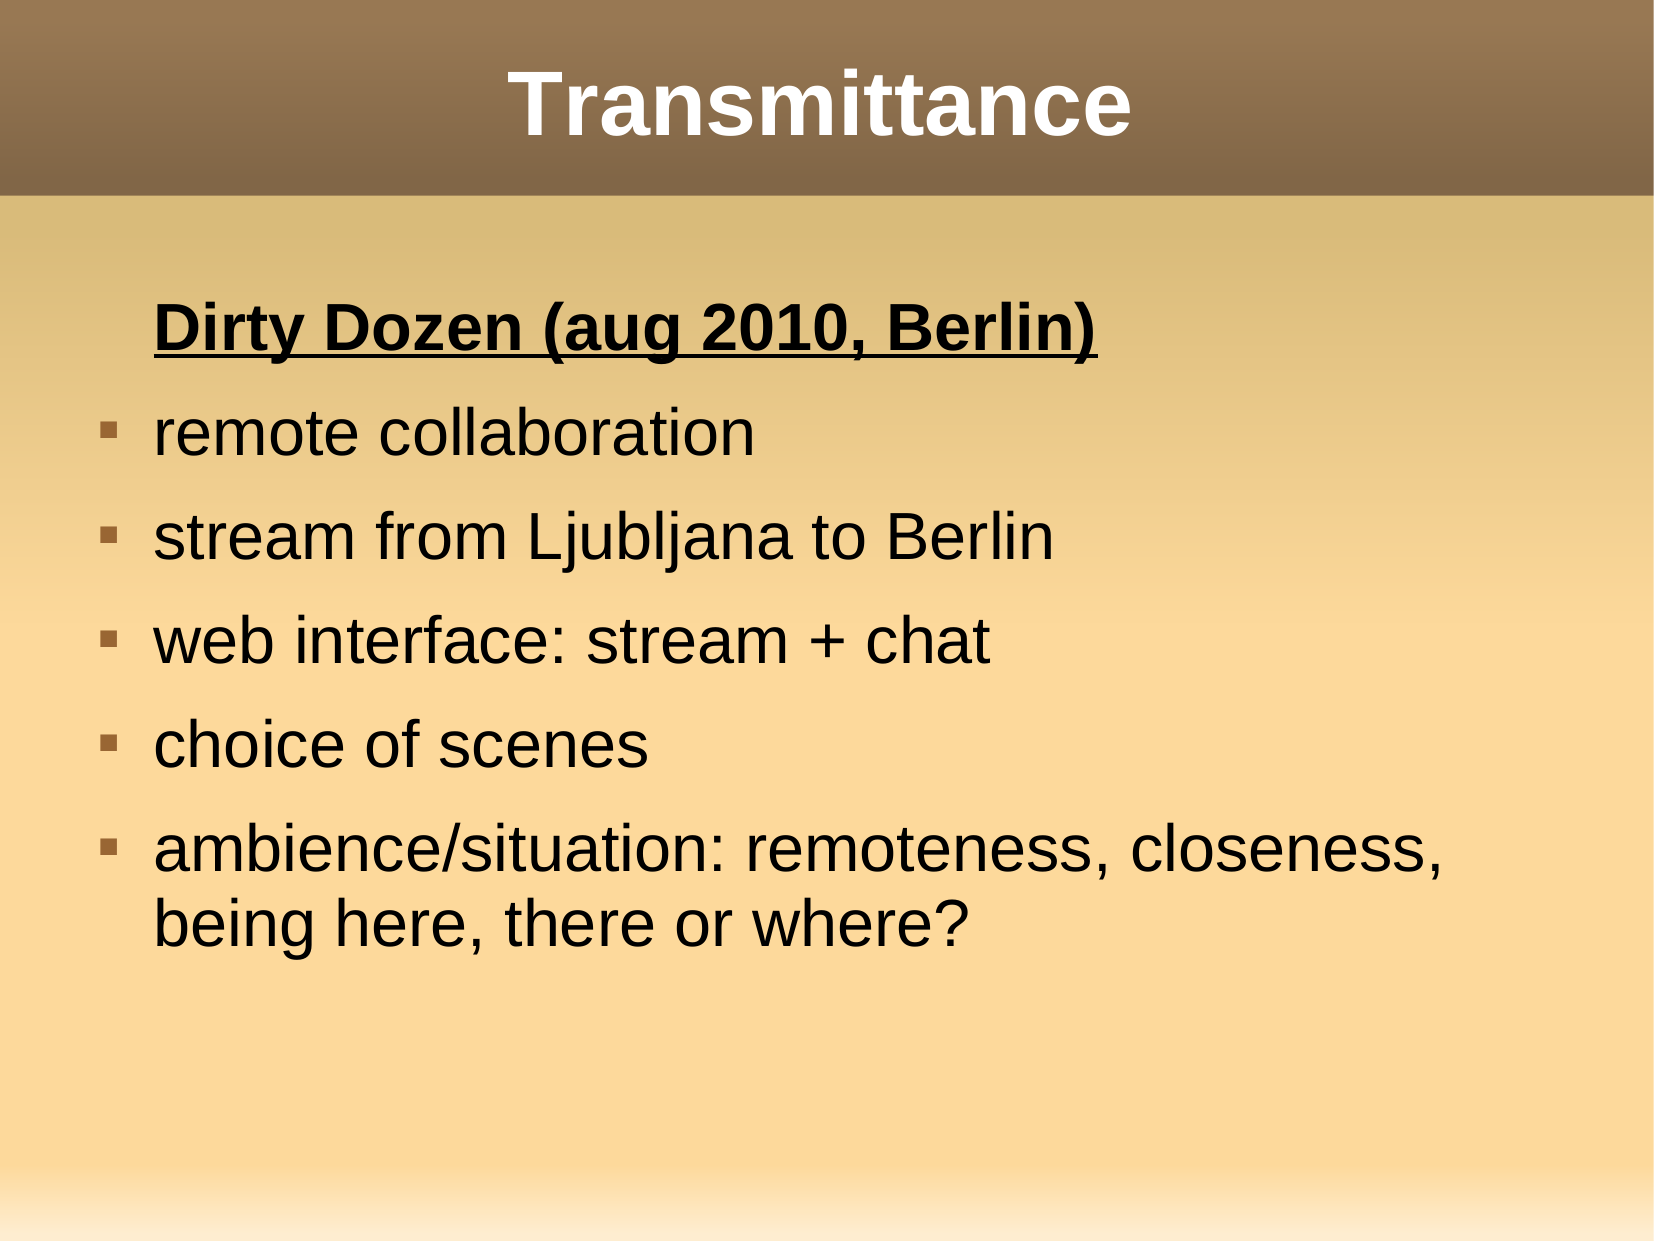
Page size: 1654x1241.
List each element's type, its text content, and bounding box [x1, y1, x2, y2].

list Dirty Dozen (aug 2010, Berlin) remote collaboration stream from Ljubljana to Berlin web interface: stream + chat choice of scenes ambience/situation: remoteness, closeness, being here, there or where? [82, 290, 1571, 1094]
title Transmittance [76, 7, 1565, 200]
picture [0, 0, 1654, 1241]
